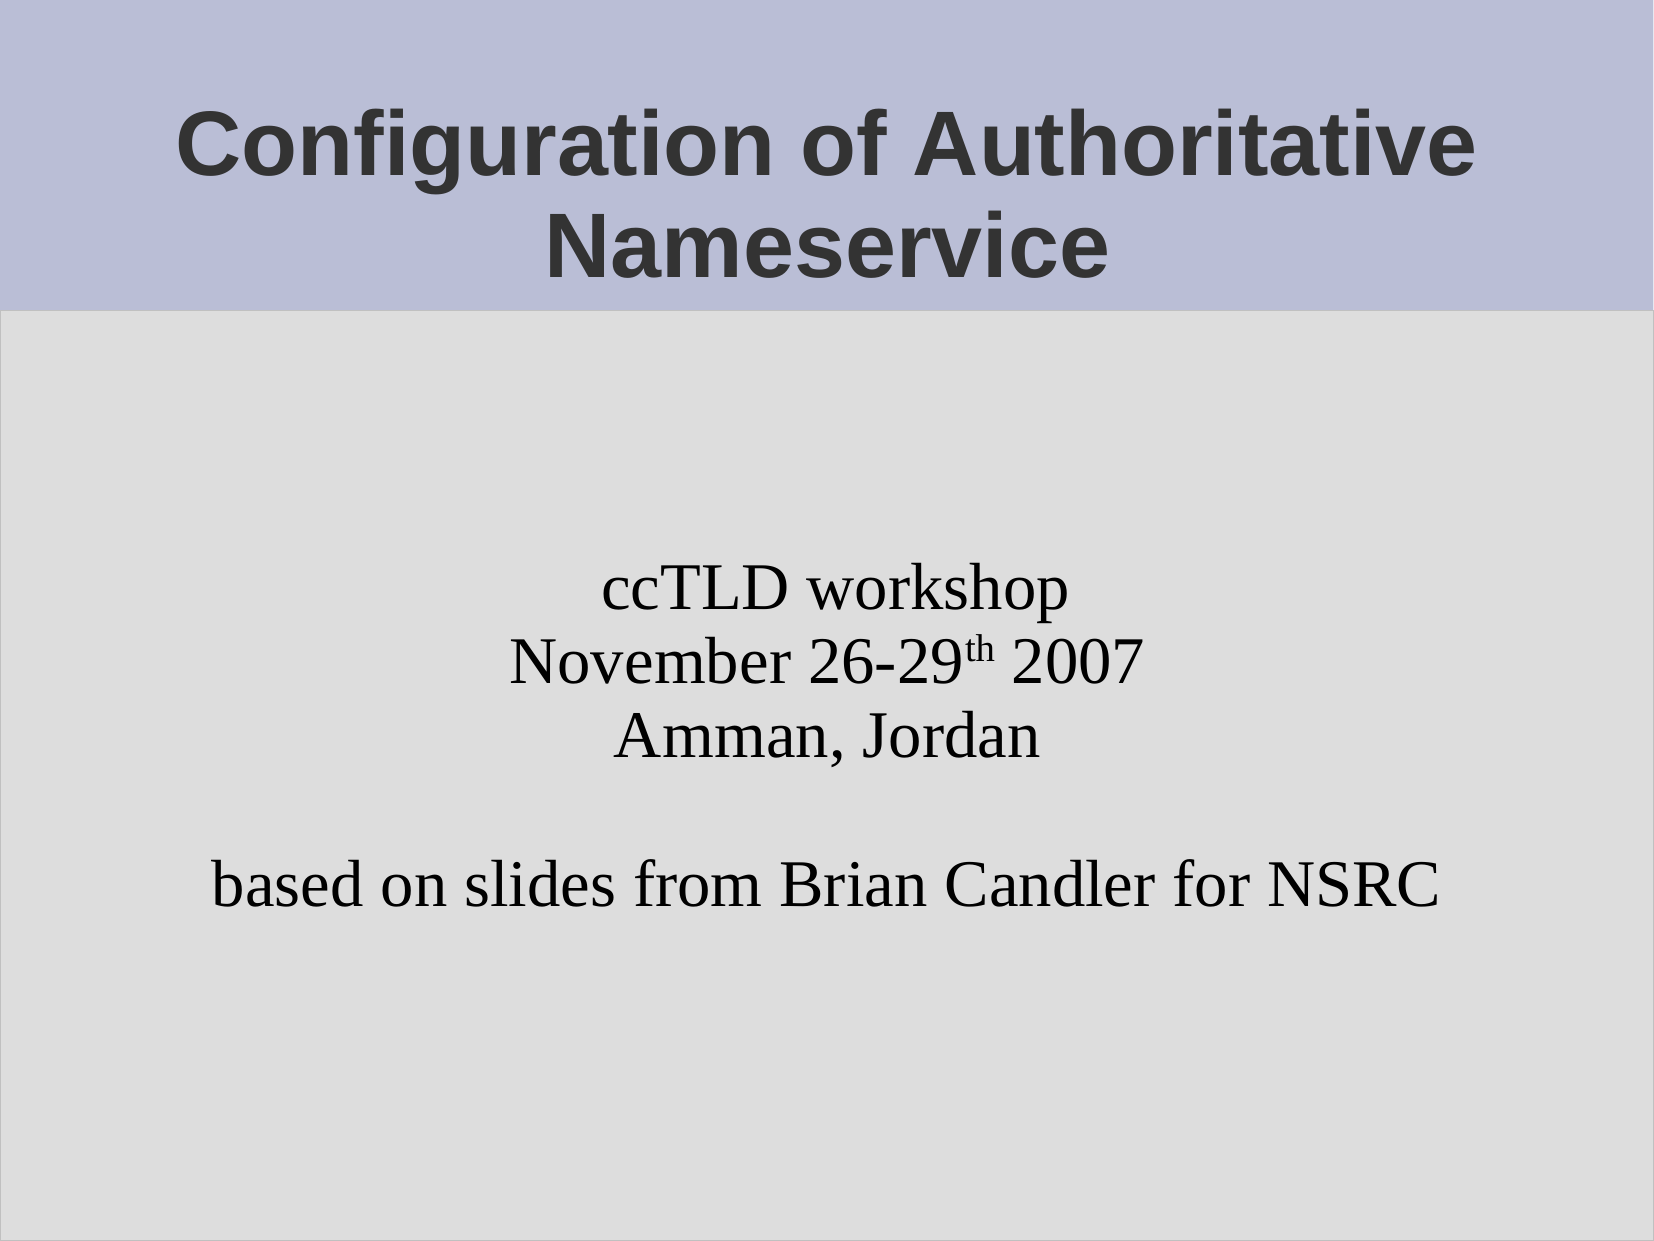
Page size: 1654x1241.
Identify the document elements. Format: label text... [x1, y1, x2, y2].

title Configuration of Authoritative Nameservice [121, 91, 1534, 299]
subtitle ccTLD workshop November 26-29th 2007 Amman, Jordan based on slides from Brian Candler for NSRC [121, 344, 1534, 1127]
